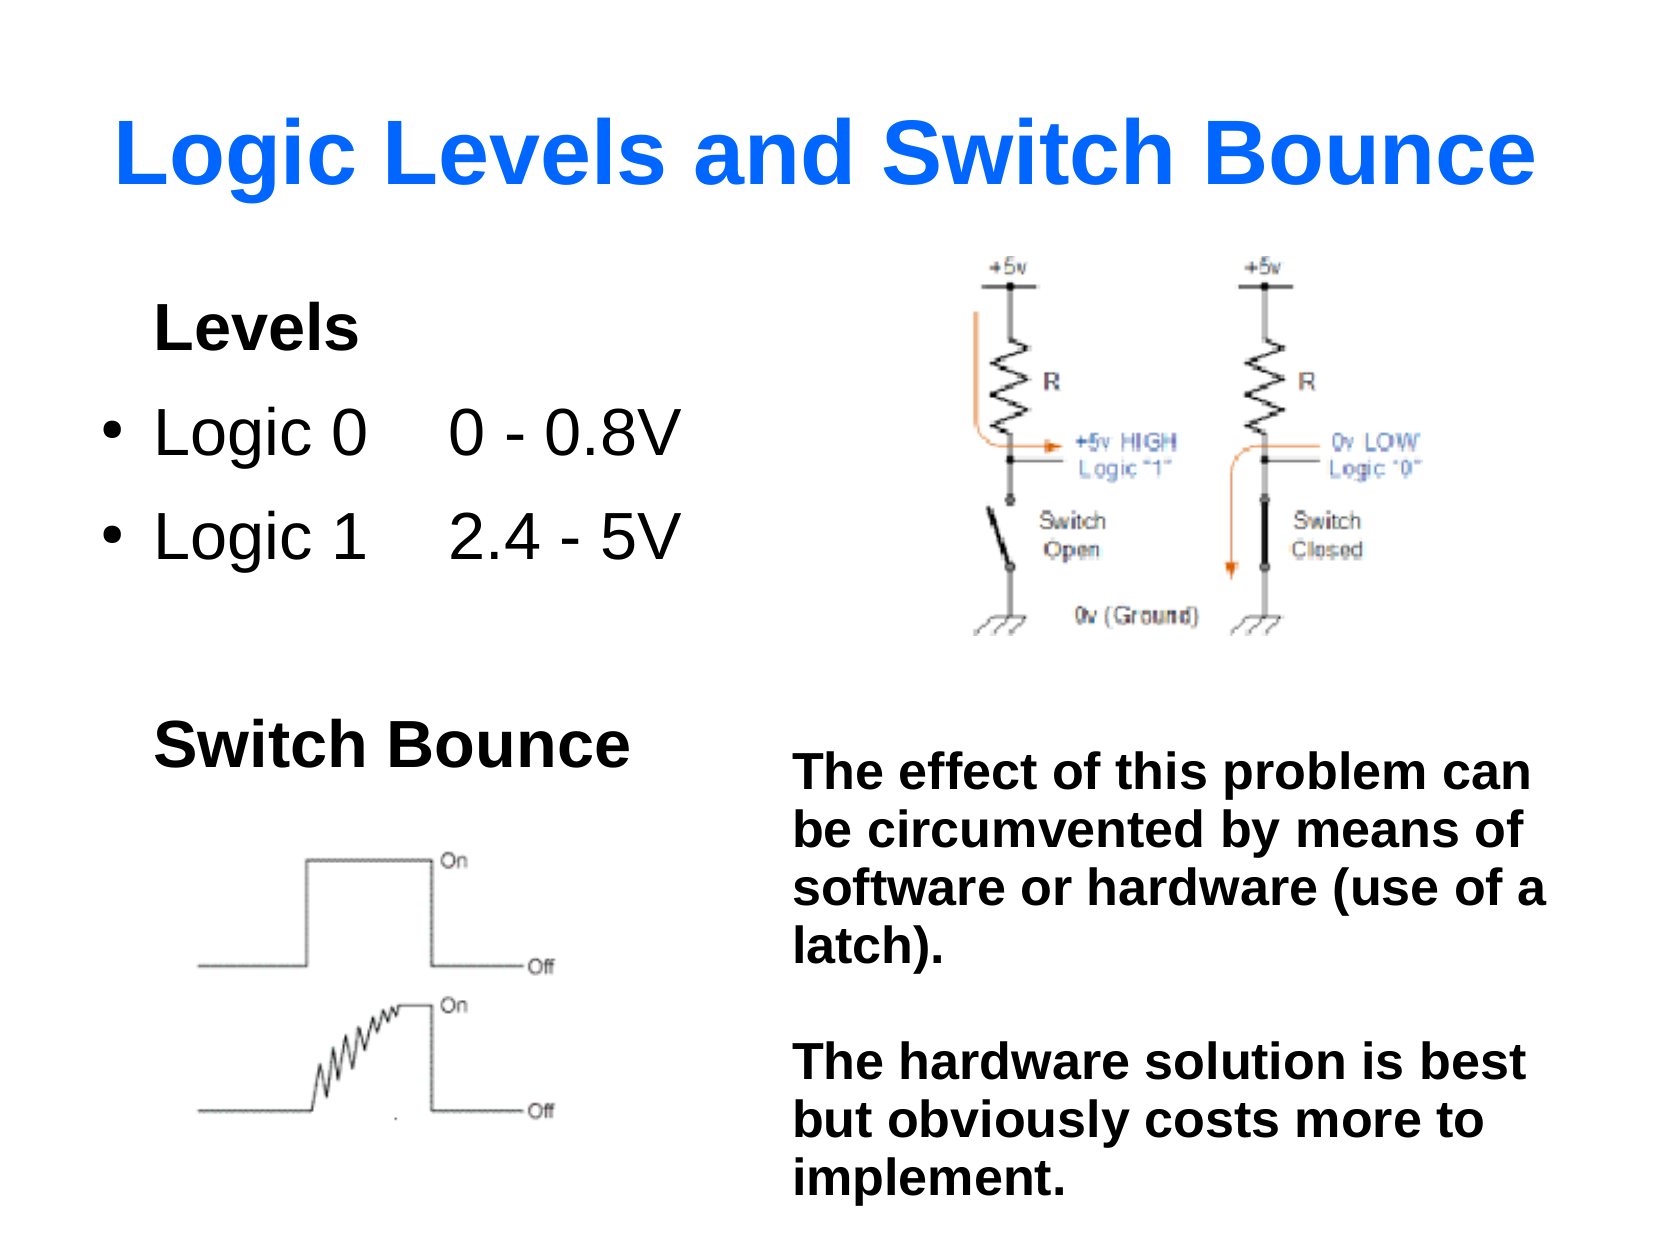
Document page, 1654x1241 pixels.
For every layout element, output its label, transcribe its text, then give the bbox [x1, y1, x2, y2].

picture [953, 256, 1423, 636]
list Levels Logic 0 0 - 0.8V Logic 1 2.4 - 5V Switch Bounce [82, 290, 1571, 1010]
title Logic Levels and Switch Bounce [82, 49, 1571, 257]
text_box The effect of this problem can be circumvented by means of software or hardware (use of a latch). The hardware solution is best but obviously costs more to implement. [777, 734, 1584, 1218]
picture [147, 840, 633, 1135]
